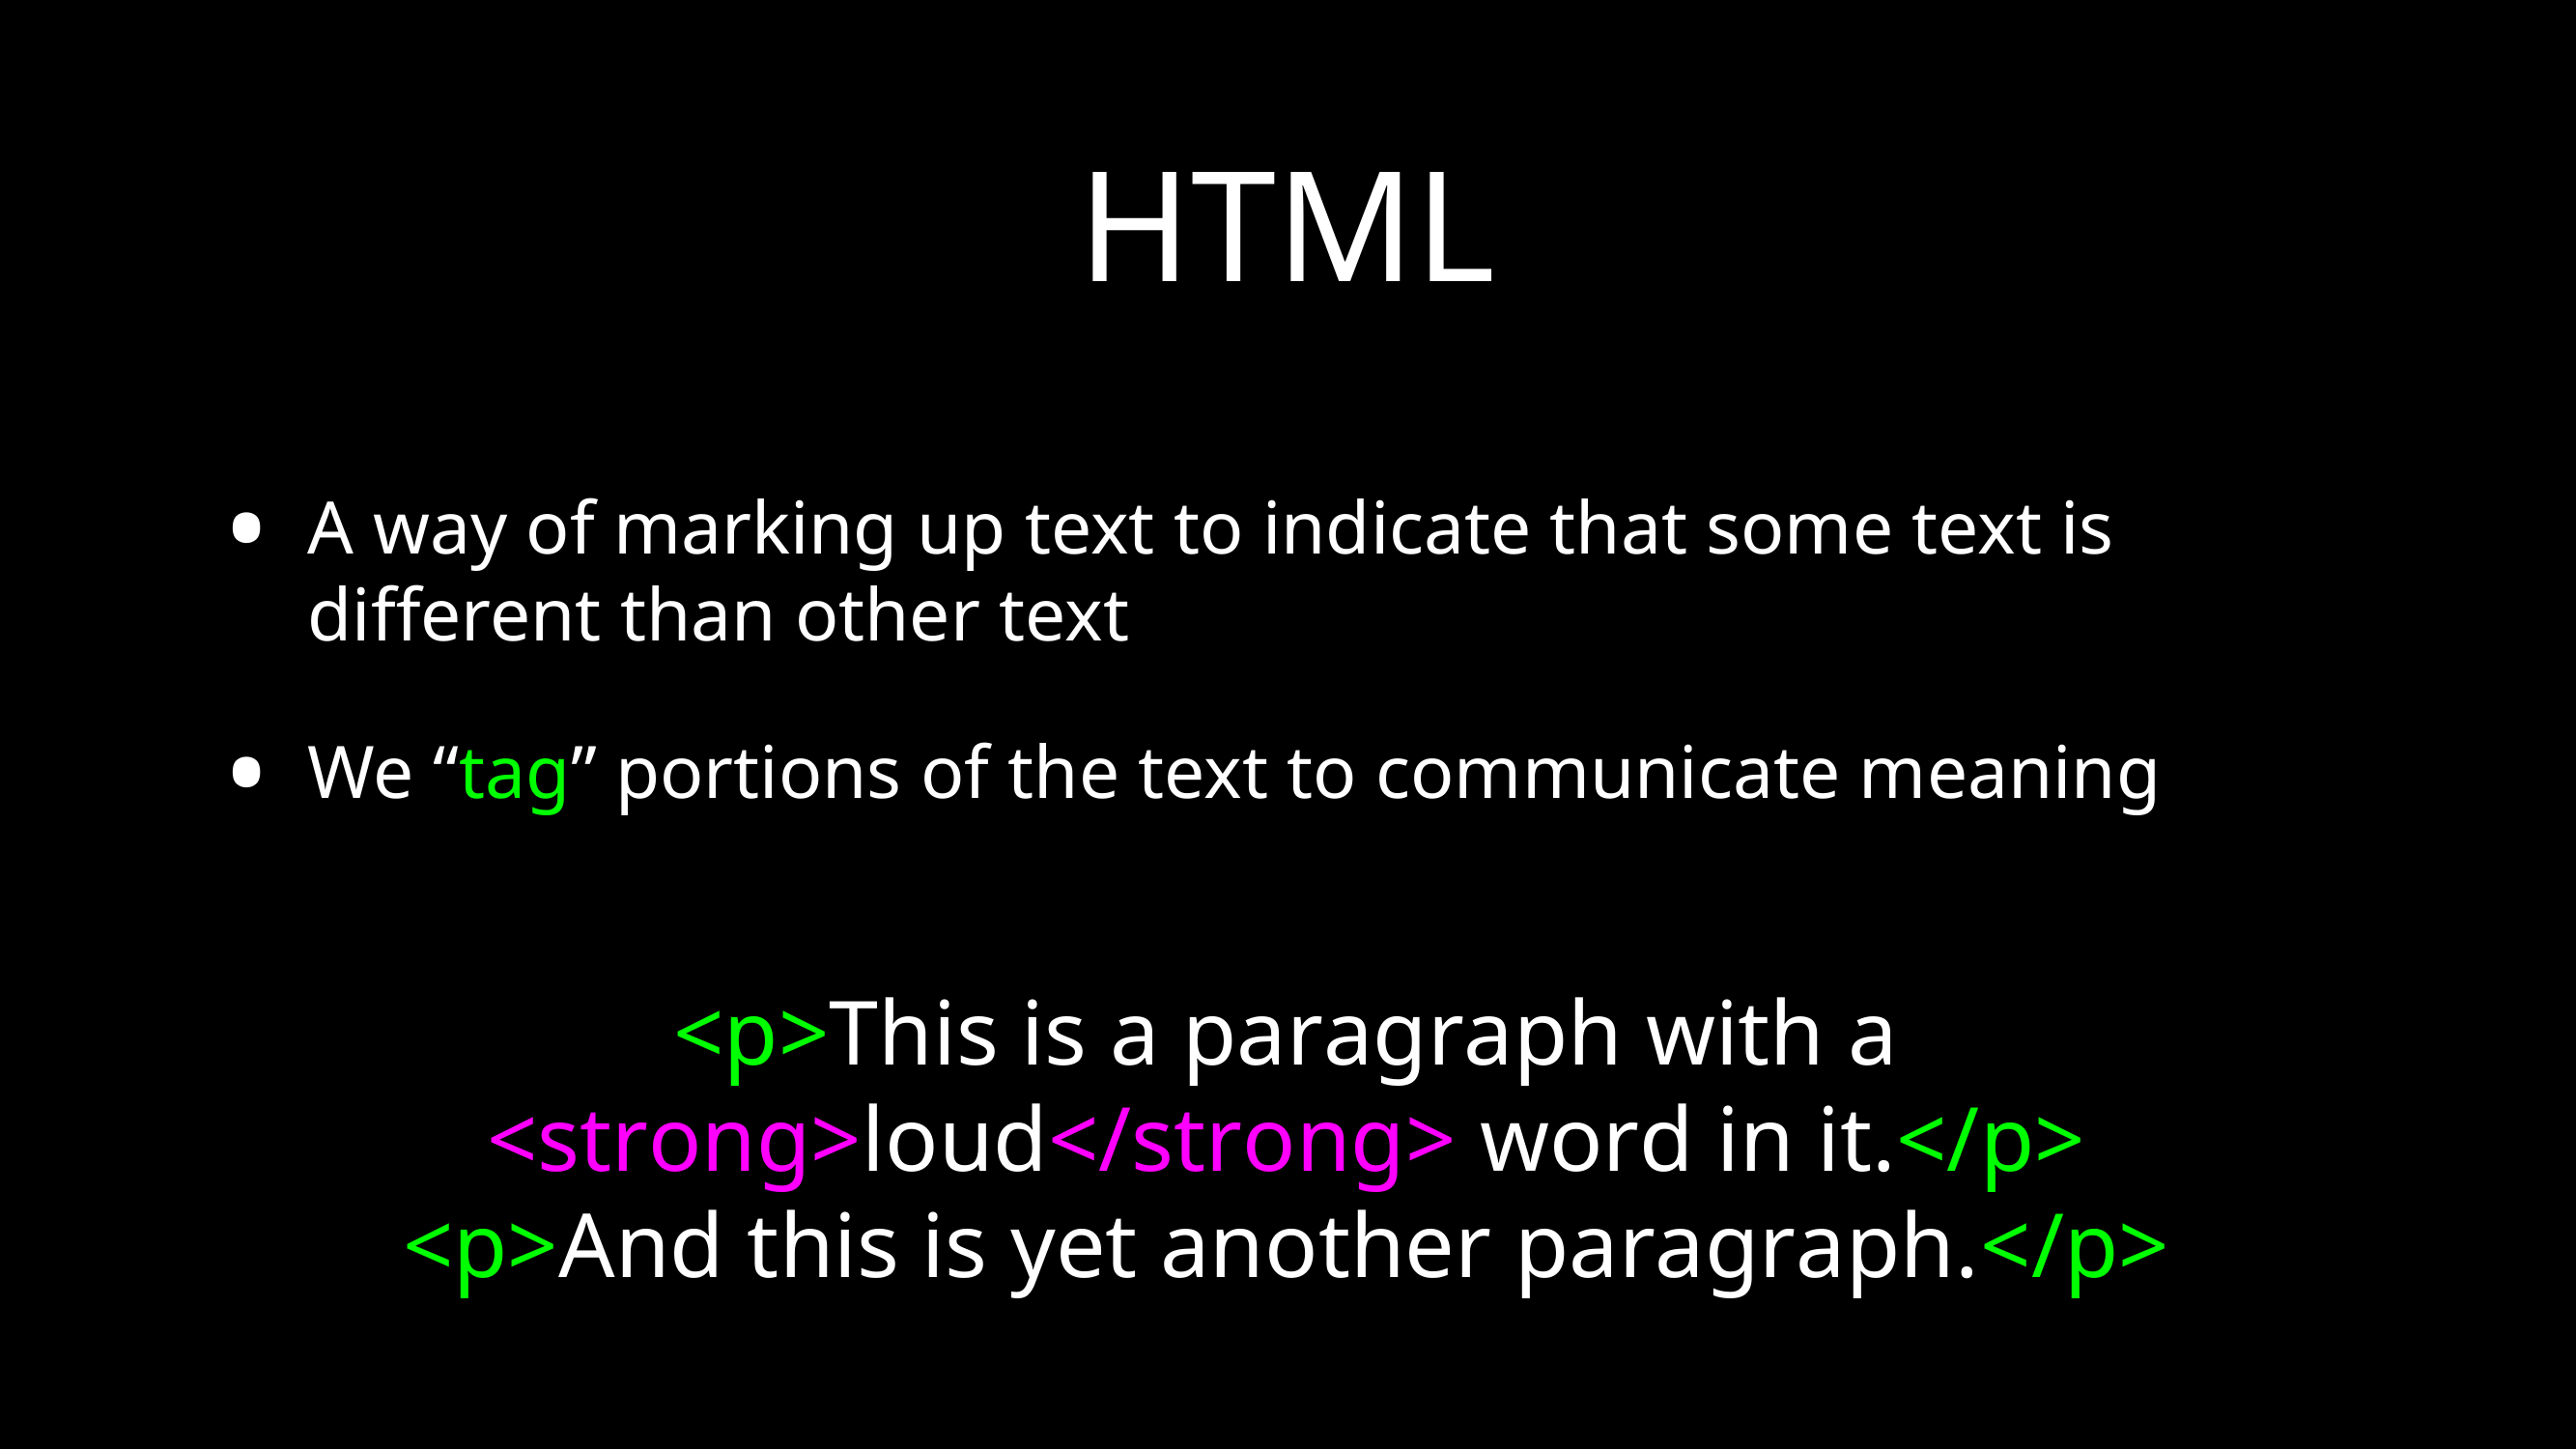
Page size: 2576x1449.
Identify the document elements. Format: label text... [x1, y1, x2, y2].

list A way of marking up text to indicate that some text is different than other text We “tag” portions of the text to communicate meaning [183, 412, 2392, 882]
title HTML [183, 38, 2392, 403]
text_box <p>This is a paragraph with a <strong>loud</strong> word in it.</p> <p>And this is yet another paragraph.</p> [391, 961, 2181, 1311]
